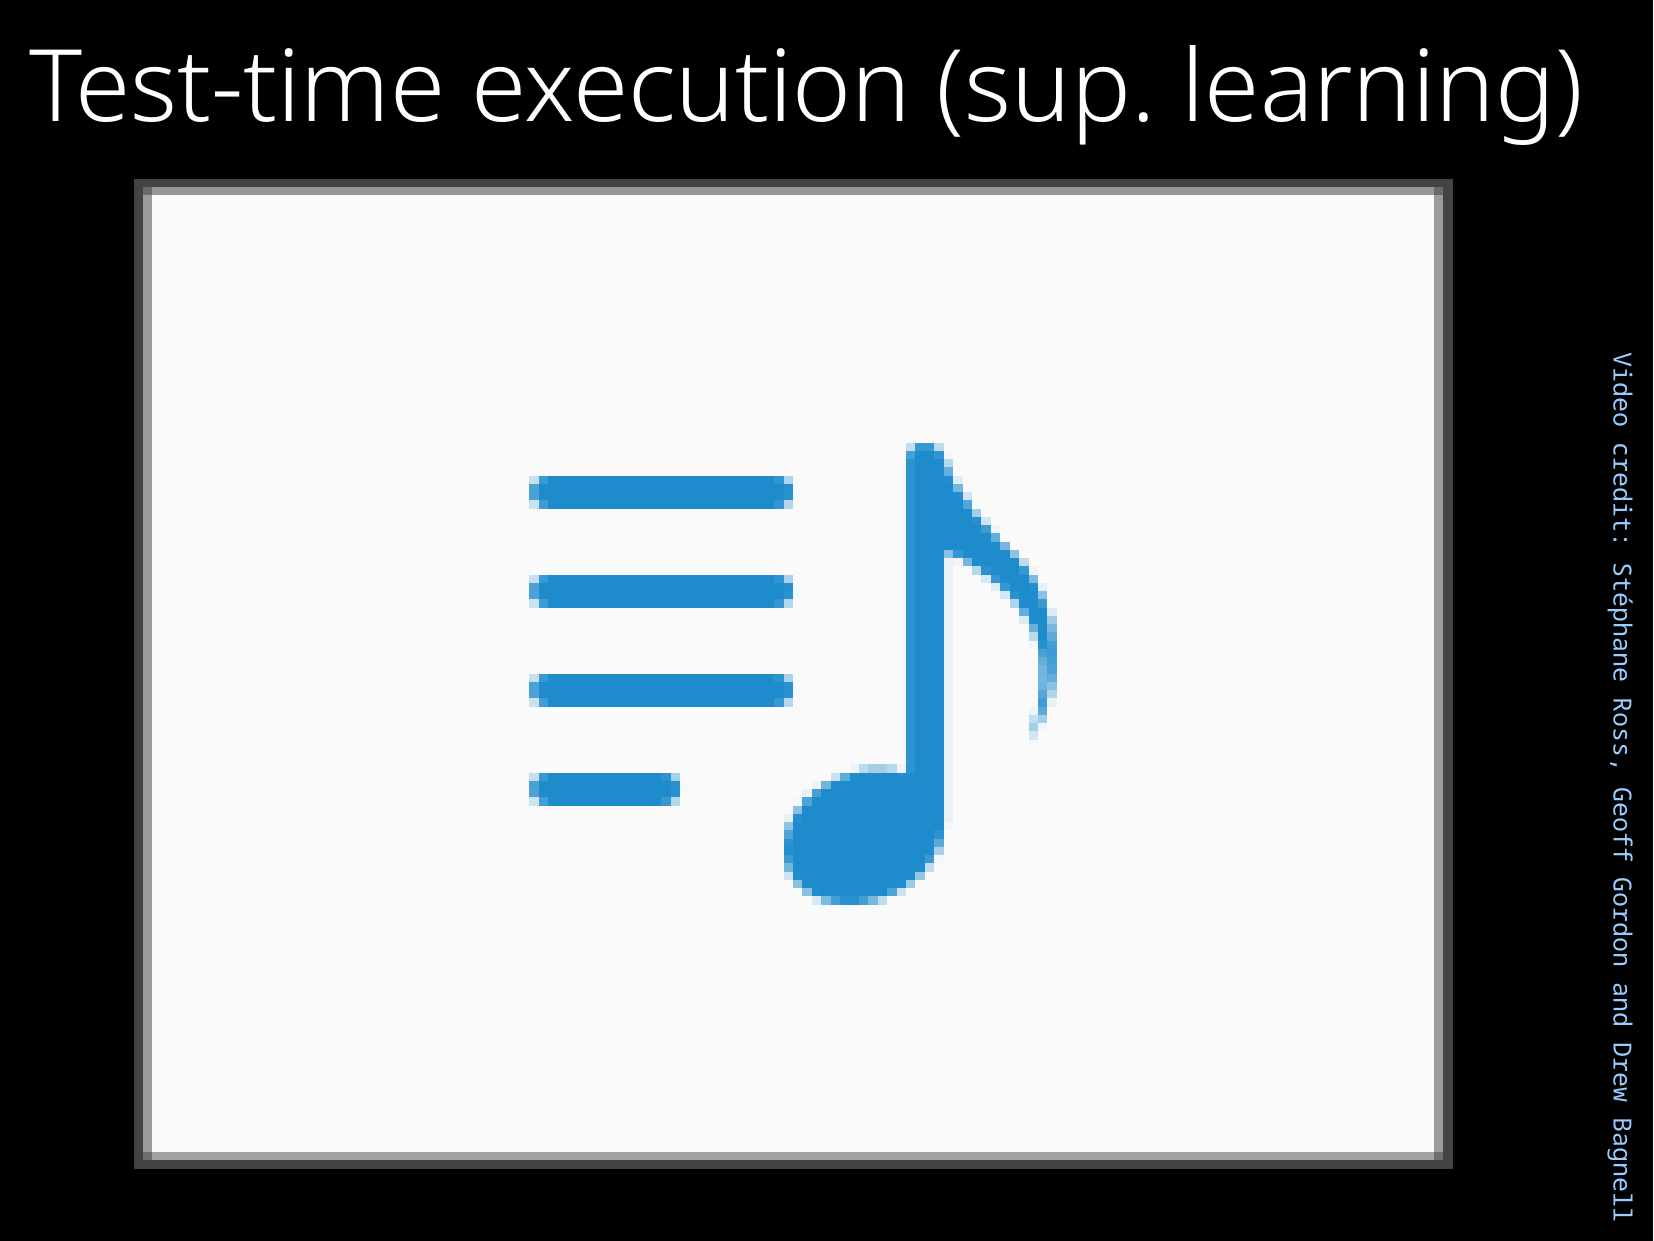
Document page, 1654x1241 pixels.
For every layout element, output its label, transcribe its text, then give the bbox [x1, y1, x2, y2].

text_box [133, 178, 1454, 1170]
text_box Video credit: Stéphane Ross, Geoff Gordon and Drew Bagnell [1600, 341, 1651, 1233]
title Test-time execution (sup. learning) [29, 8, 1631, 157]
